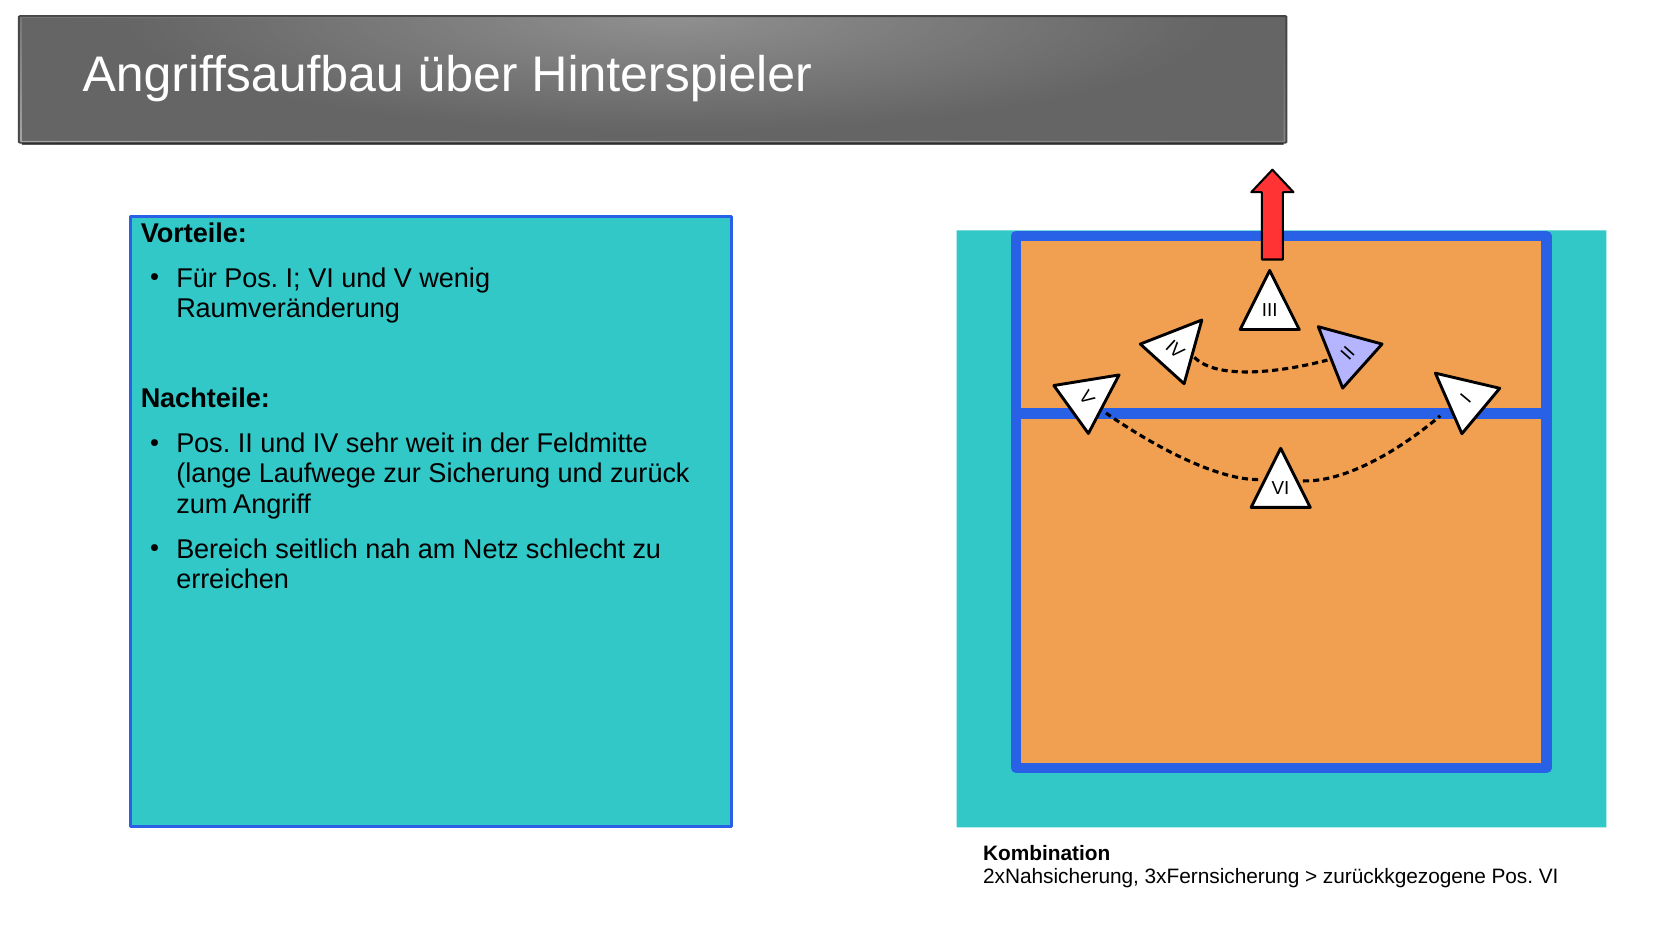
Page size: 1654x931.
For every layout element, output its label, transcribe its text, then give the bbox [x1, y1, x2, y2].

list Vorteile: Für Pos. I; VI und V wenig Raumveränderung Nachteile: Pos. II und IV sehr weit in der Feldmitte (lange Laufwege zur Sicherung und zurück zum Angriff Bereich seitlich nah am Netz schlecht zu erreichen f [130, 216, 732, 827]
text_box [1251, 169, 1294, 260]
text_box VI [1251, 448, 1311, 508]
text_box Kombination 2xNahsicherung, 3xFernsicherung > zurückkgezogene Pos. VI [968, 833, 1607, 919]
title Angriffsaufbau über Hinterspieler [82, 29, 1235, 119]
text_box II [1318, 326, 1383, 389]
text_box V [1053, 374, 1120, 434]
text_box IV [1140, 320, 1202, 384]
text_box III [1240, 270, 1300, 330]
text_box I [1435, 373, 1500, 434]
